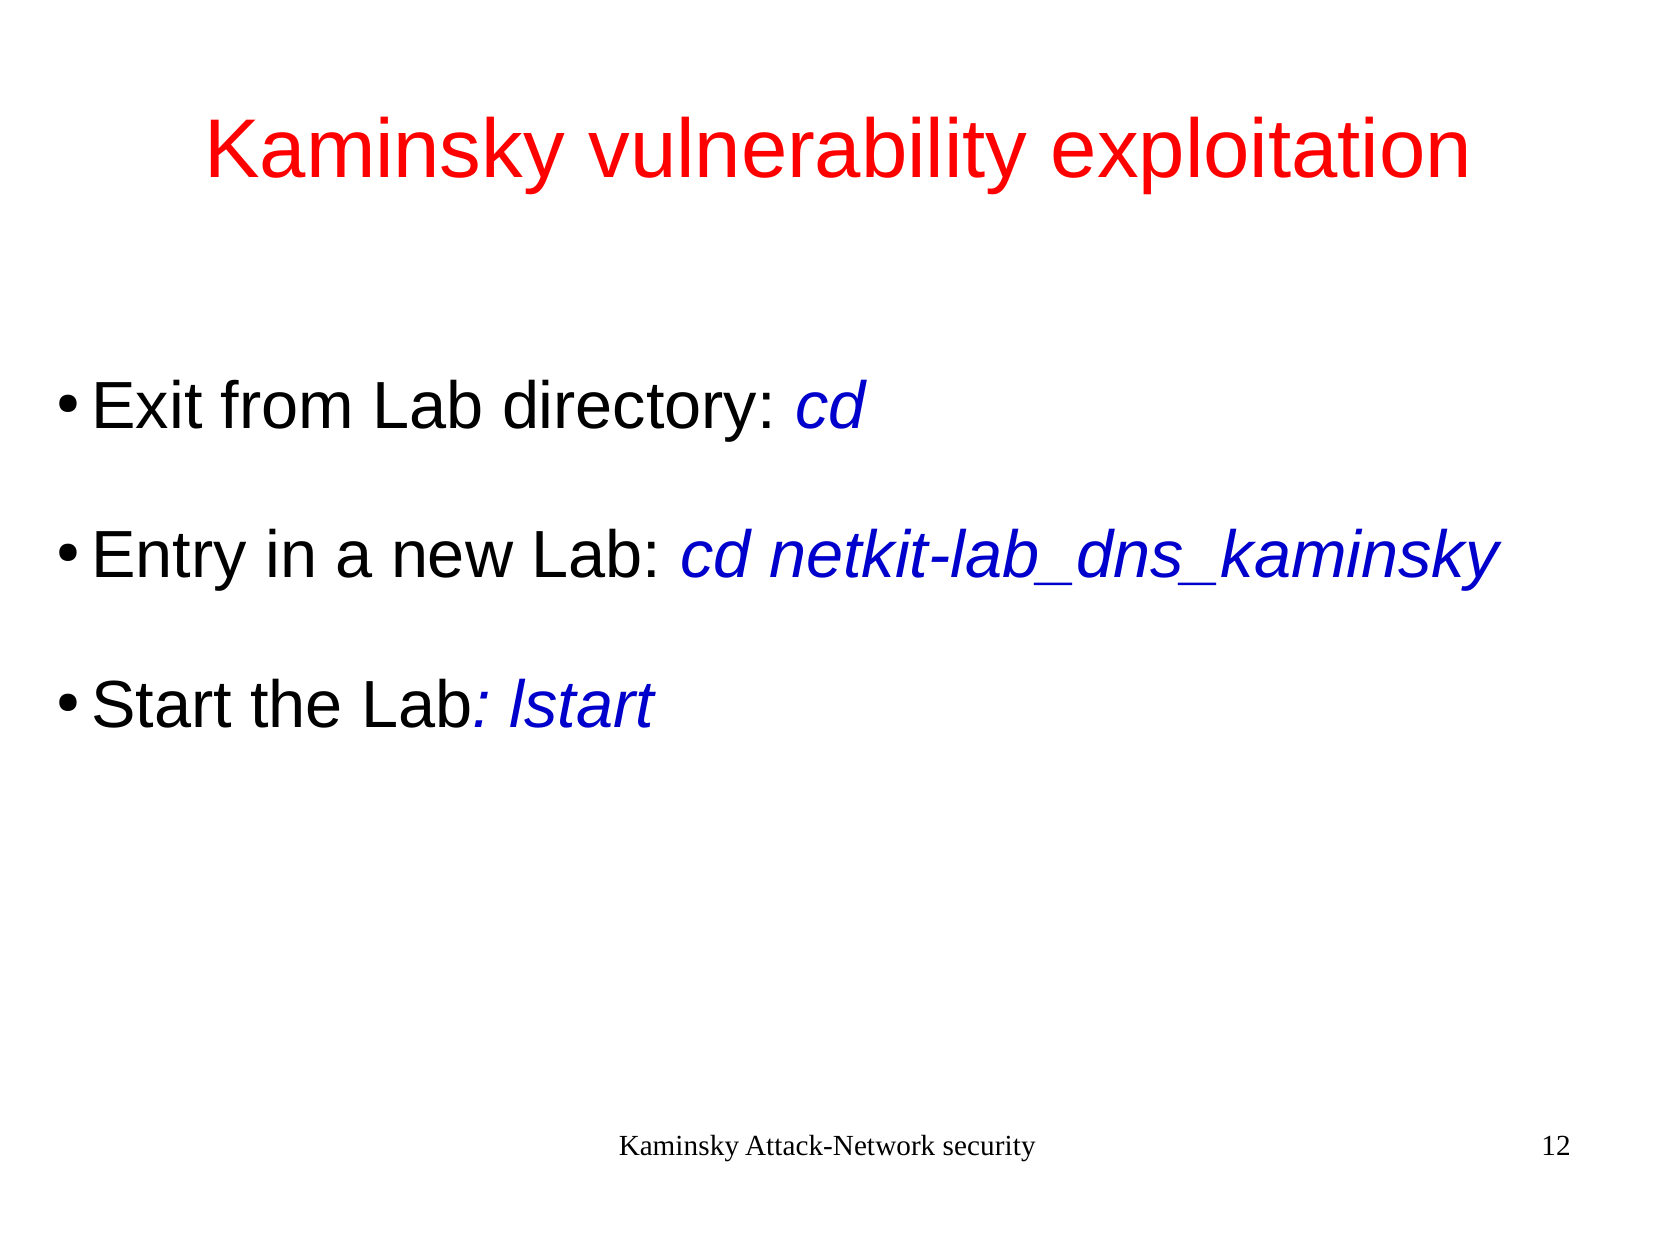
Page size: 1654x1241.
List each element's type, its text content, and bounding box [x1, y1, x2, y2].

text_box Exit from Lab directory: cd Entry in a new Lab: cd netkit-lab_dns_kaminsky Start the Lab: lstart [35, 354, 1630, 871]
text_box Kaminsky vulnerability exploitation [124, 88, 1554, 209]
